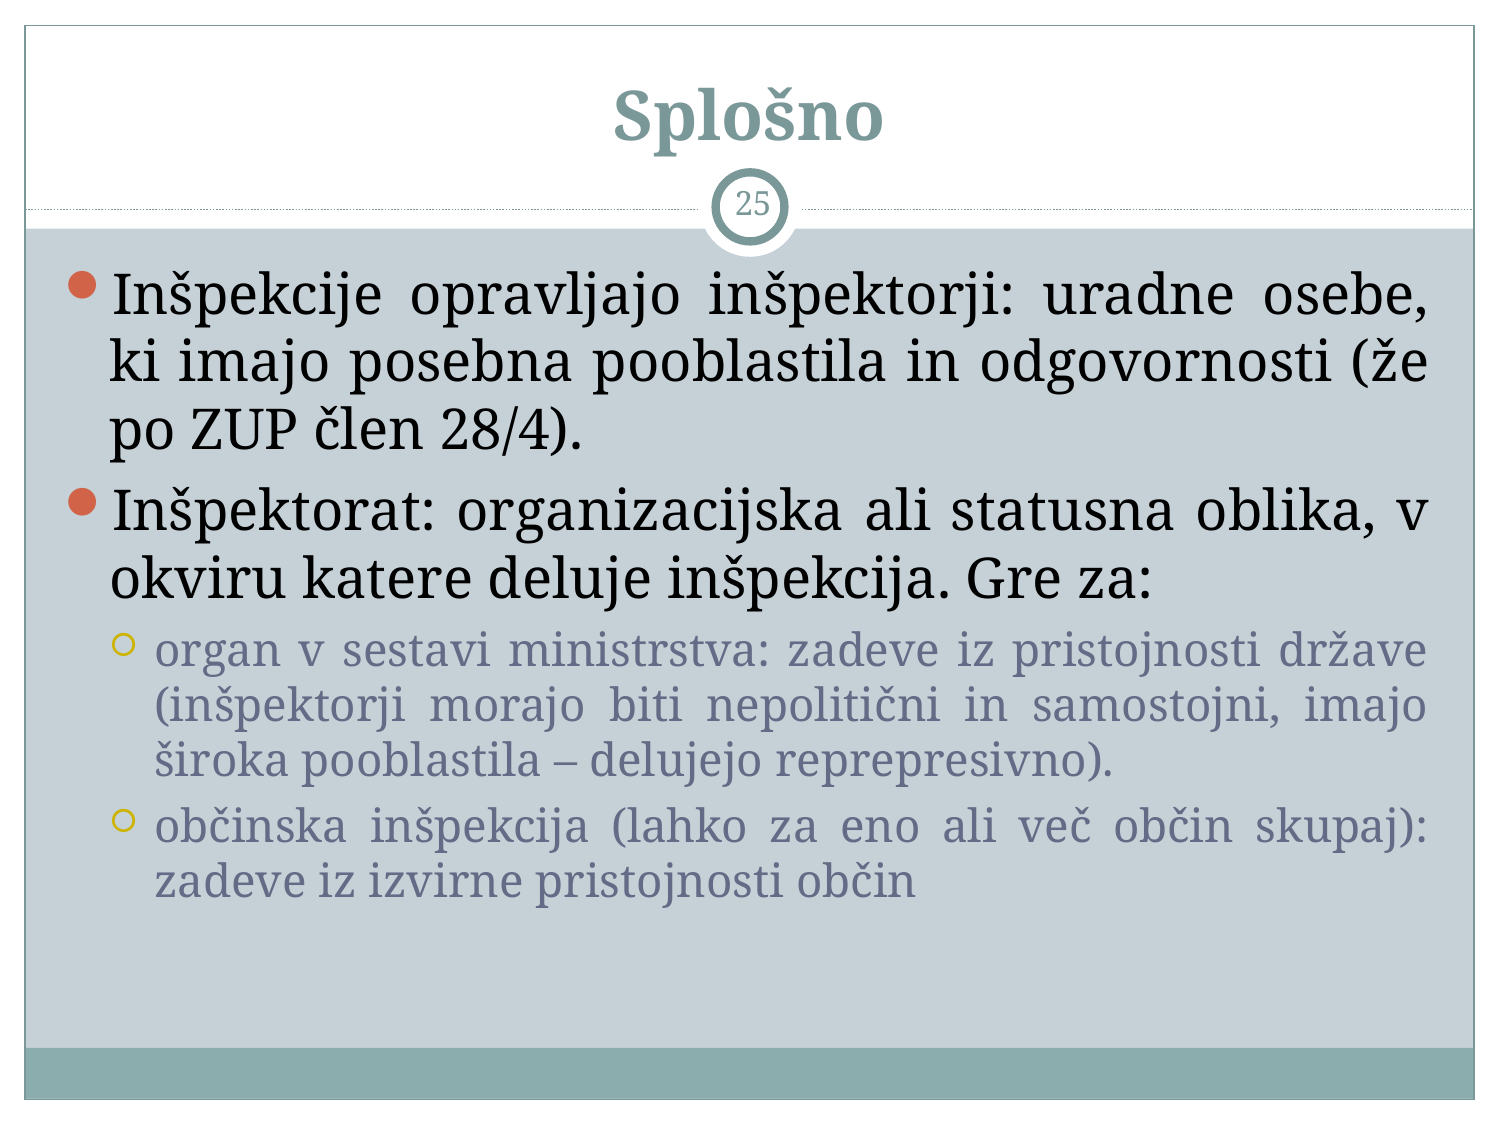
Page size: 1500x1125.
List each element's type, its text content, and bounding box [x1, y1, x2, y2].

title Splošno [49, 37, 1450, 162]
list Inšpekcije opravljajo inšpektorji: uradne osebe, ki imajo posebna pooblastila in odgovornosti (že po ZUP člen 28/4). Inšpektorat: organizacijska ali statusna oblika, v okviru katere deluje inšpekcija. Gre za: organ v sestavi ministrstva: zadeve iz pristojnosti države (inšpektorji morajo biti nepolitični in samostojni, imajo široka pooblastila – delujejo reprepresivno). občinska inšpekcija (lahko za eno ali več občin skupaj): zadeve iz izvirne pristojnosti občin [49, 250, 1445, 1071]
text_box <number> [715, 168, 791, 241]
